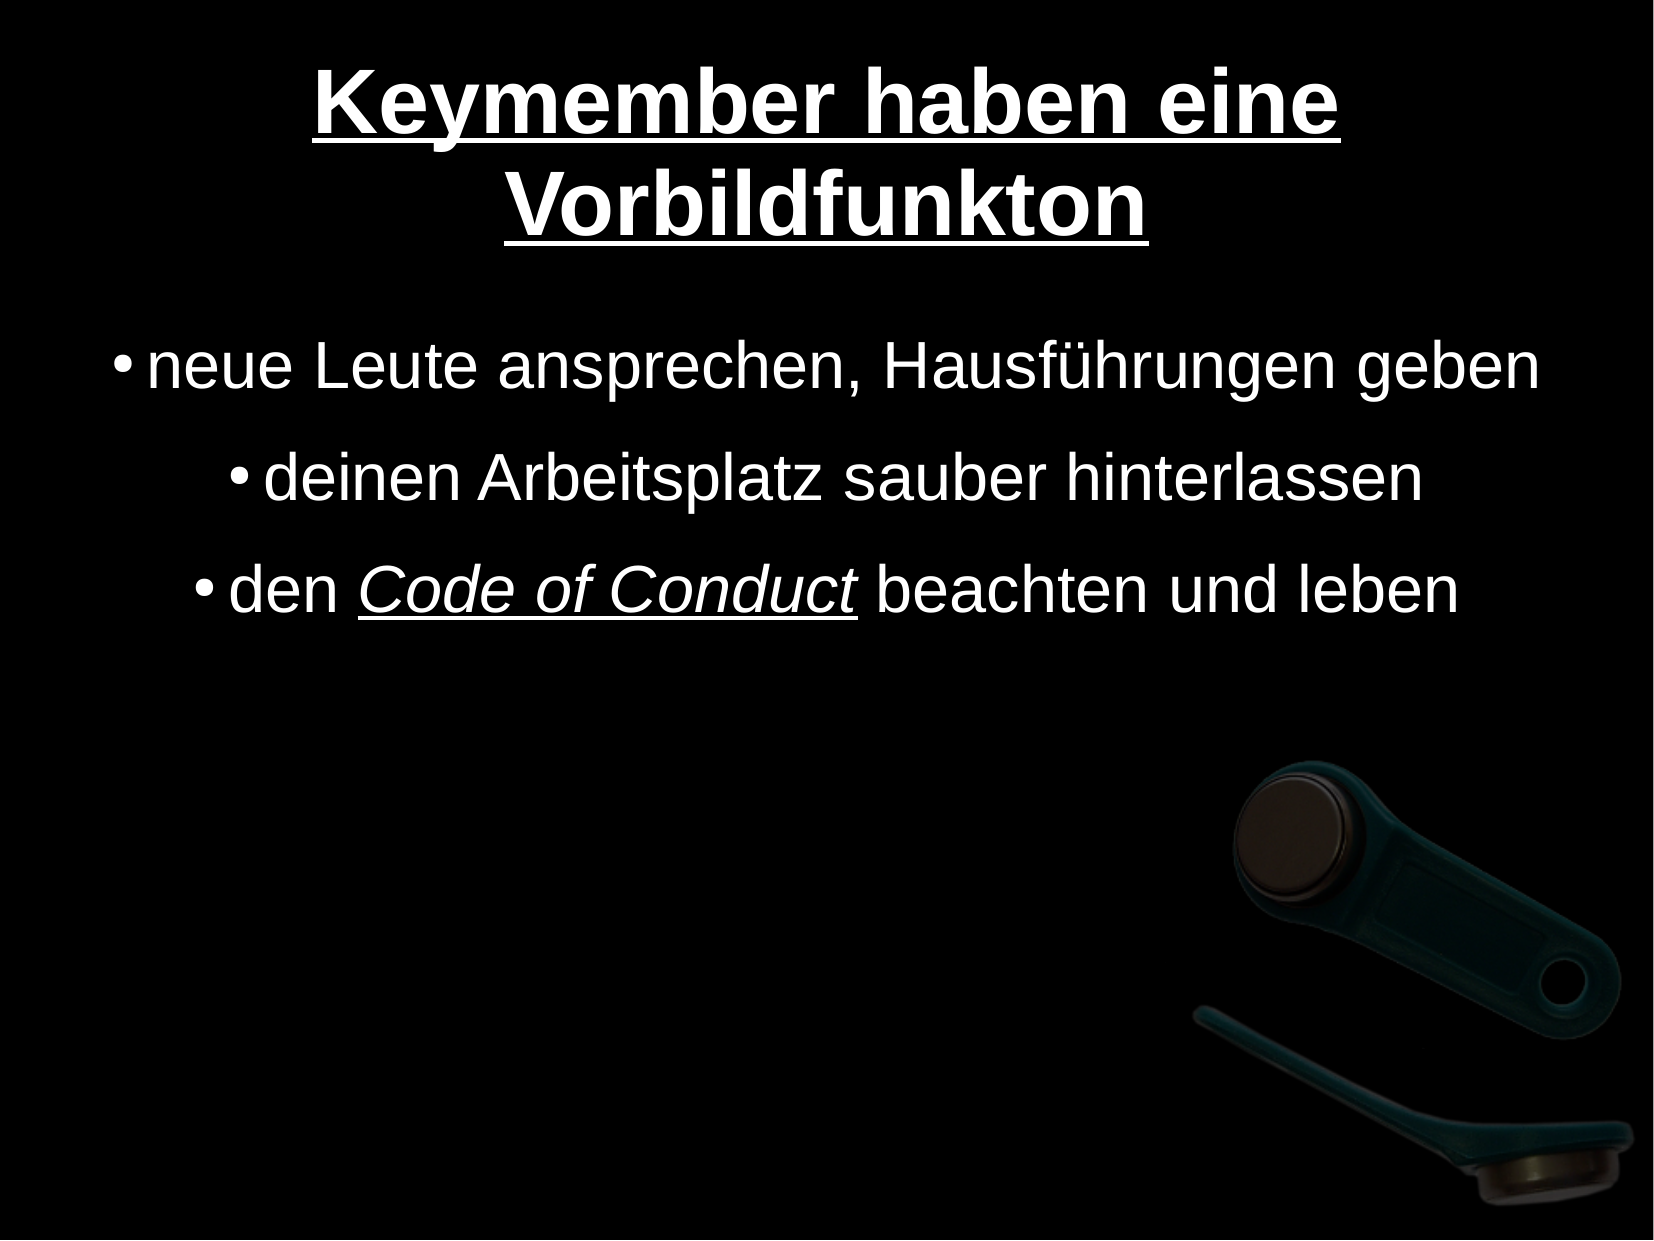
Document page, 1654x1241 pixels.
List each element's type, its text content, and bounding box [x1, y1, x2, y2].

title Keymember haben eine Vorbildfunkton [82, 49, 1571, 257]
picture [1150, 732, 1654, 1236]
subtitle neue Leute ansprechen, Hausführungen geben deinen Arbeitsplatz sauber hinterlassen den Code of Conduct beachten und leben [82, 290, 1571, 1010]
